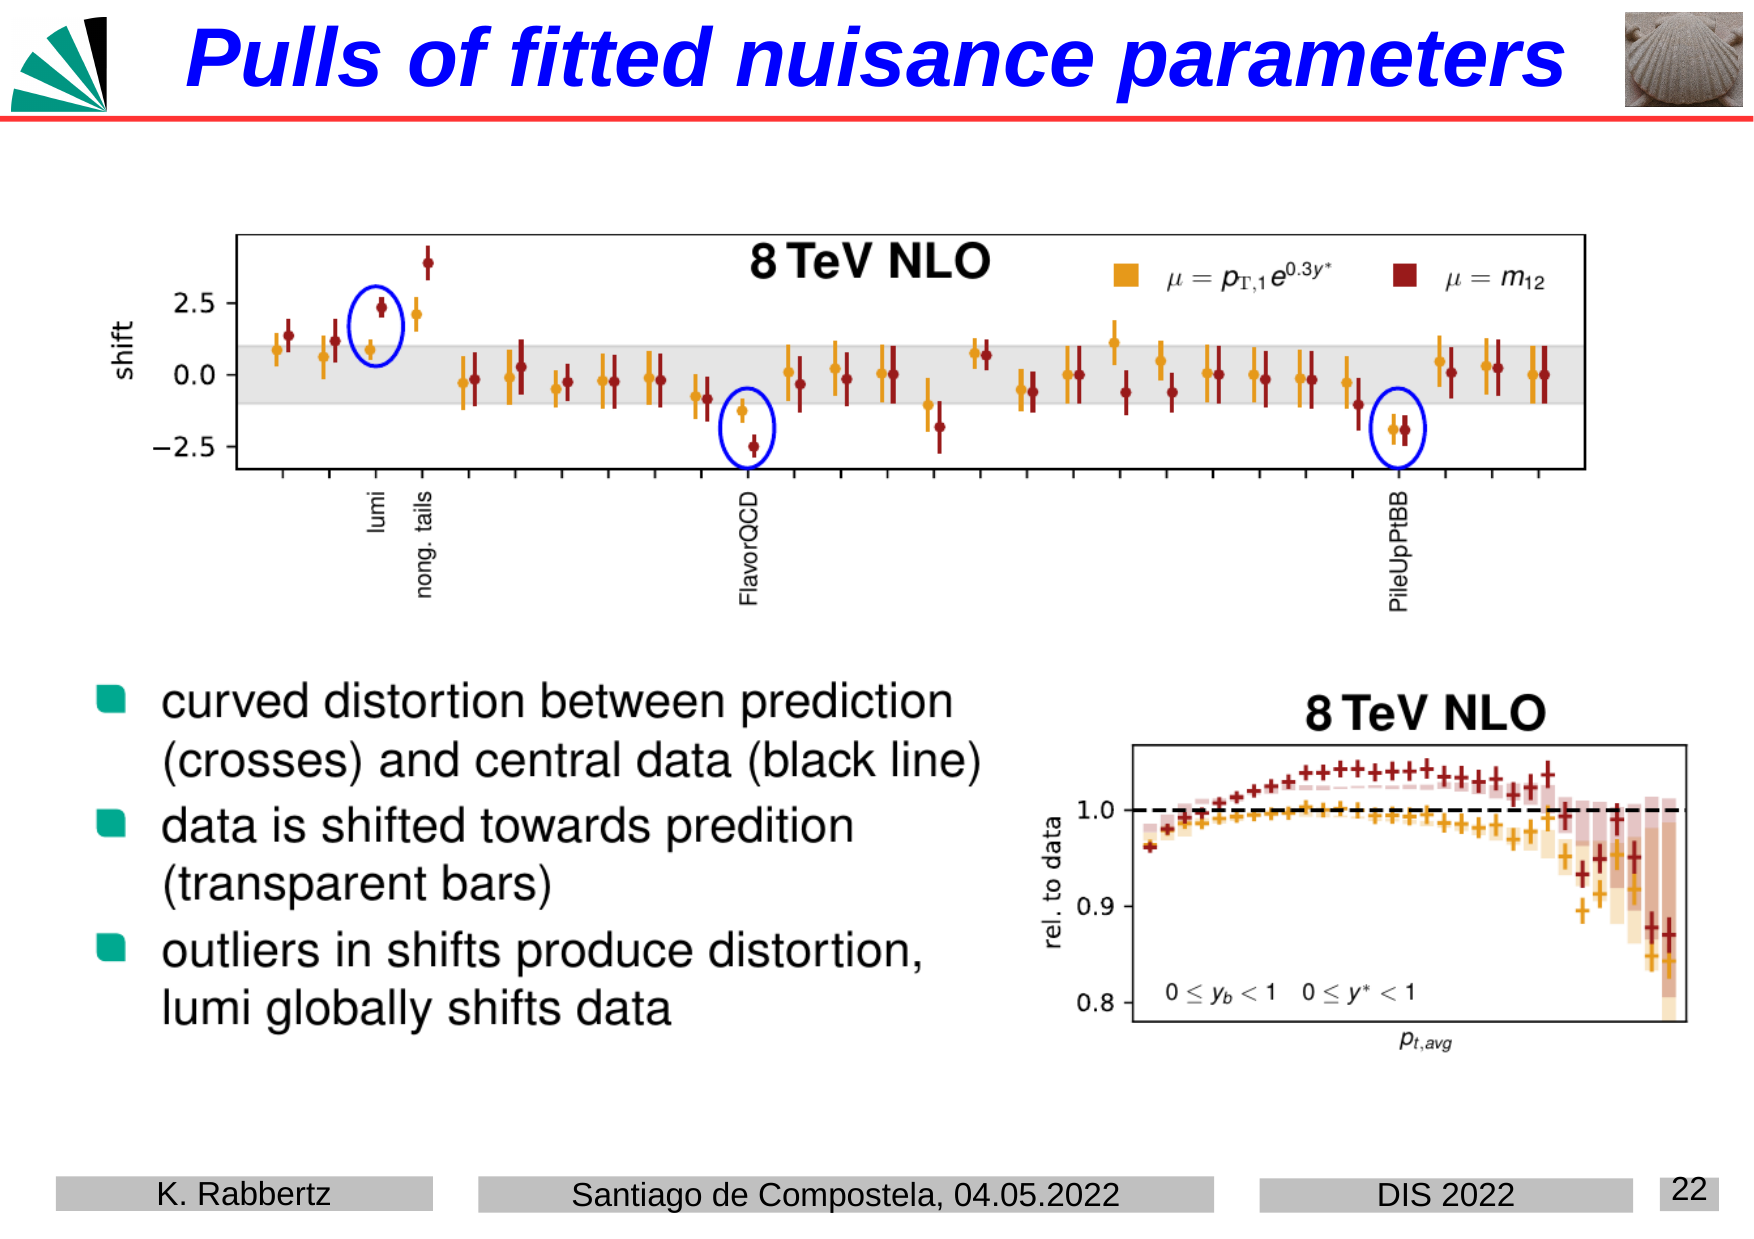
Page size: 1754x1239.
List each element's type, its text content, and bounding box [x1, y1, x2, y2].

picture [75, 143, 1700, 1118]
picture [11, 17, 107, 113]
picture [1630, 12, 1743, 107]
title Pulls of fitted nuisance parameters [124, 0, 1630, 116]
